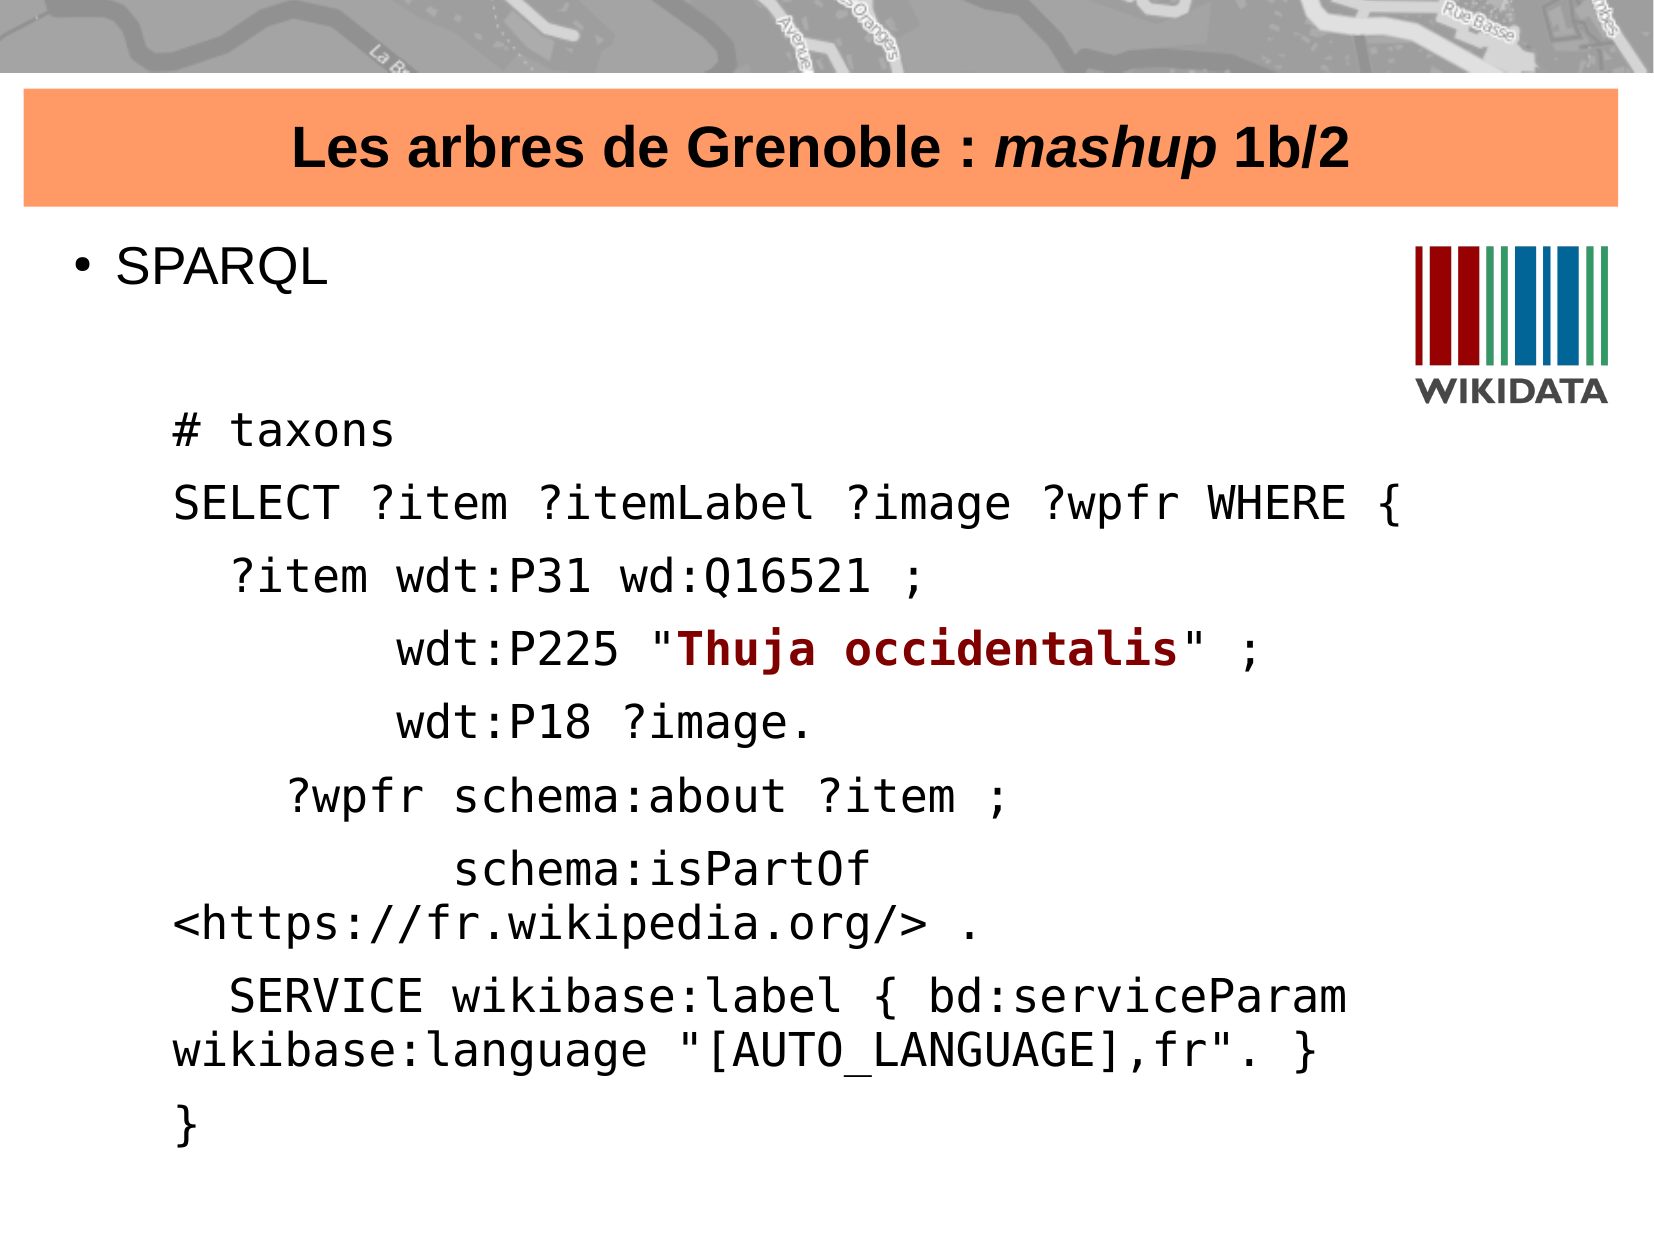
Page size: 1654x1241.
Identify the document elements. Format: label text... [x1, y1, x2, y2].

picture [0, 0, 1654, 73]
table_header [1240, 12, 1653, 77]
text_box Les arbres de Grenoble : mashup 1b/2 [23, 88, 1619, 207]
table_header [413, 12, 826, 77]
table_header [826, 12, 1240, 77]
picture [1387, 236, 1637, 413]
table_header [0, 12, 413, 77]
list SPARQL # taxons SELECT ?item ?itemLabel ?image ?wpfr WHERE { ?item wdt:P31 wd:Q16521 ; wdt:P225 "Thuja occidentalis" ; wdt:P18 ?image. ?wpfr schema:about ?item ; schema:isPartOf <https://fr.wikipedia.org/> . SERVICE wikibase:label { bd:serviceParam wikibase:language "[AUTO_LANGUAGE],fr". } } [59, 236, 1548, 1157]
